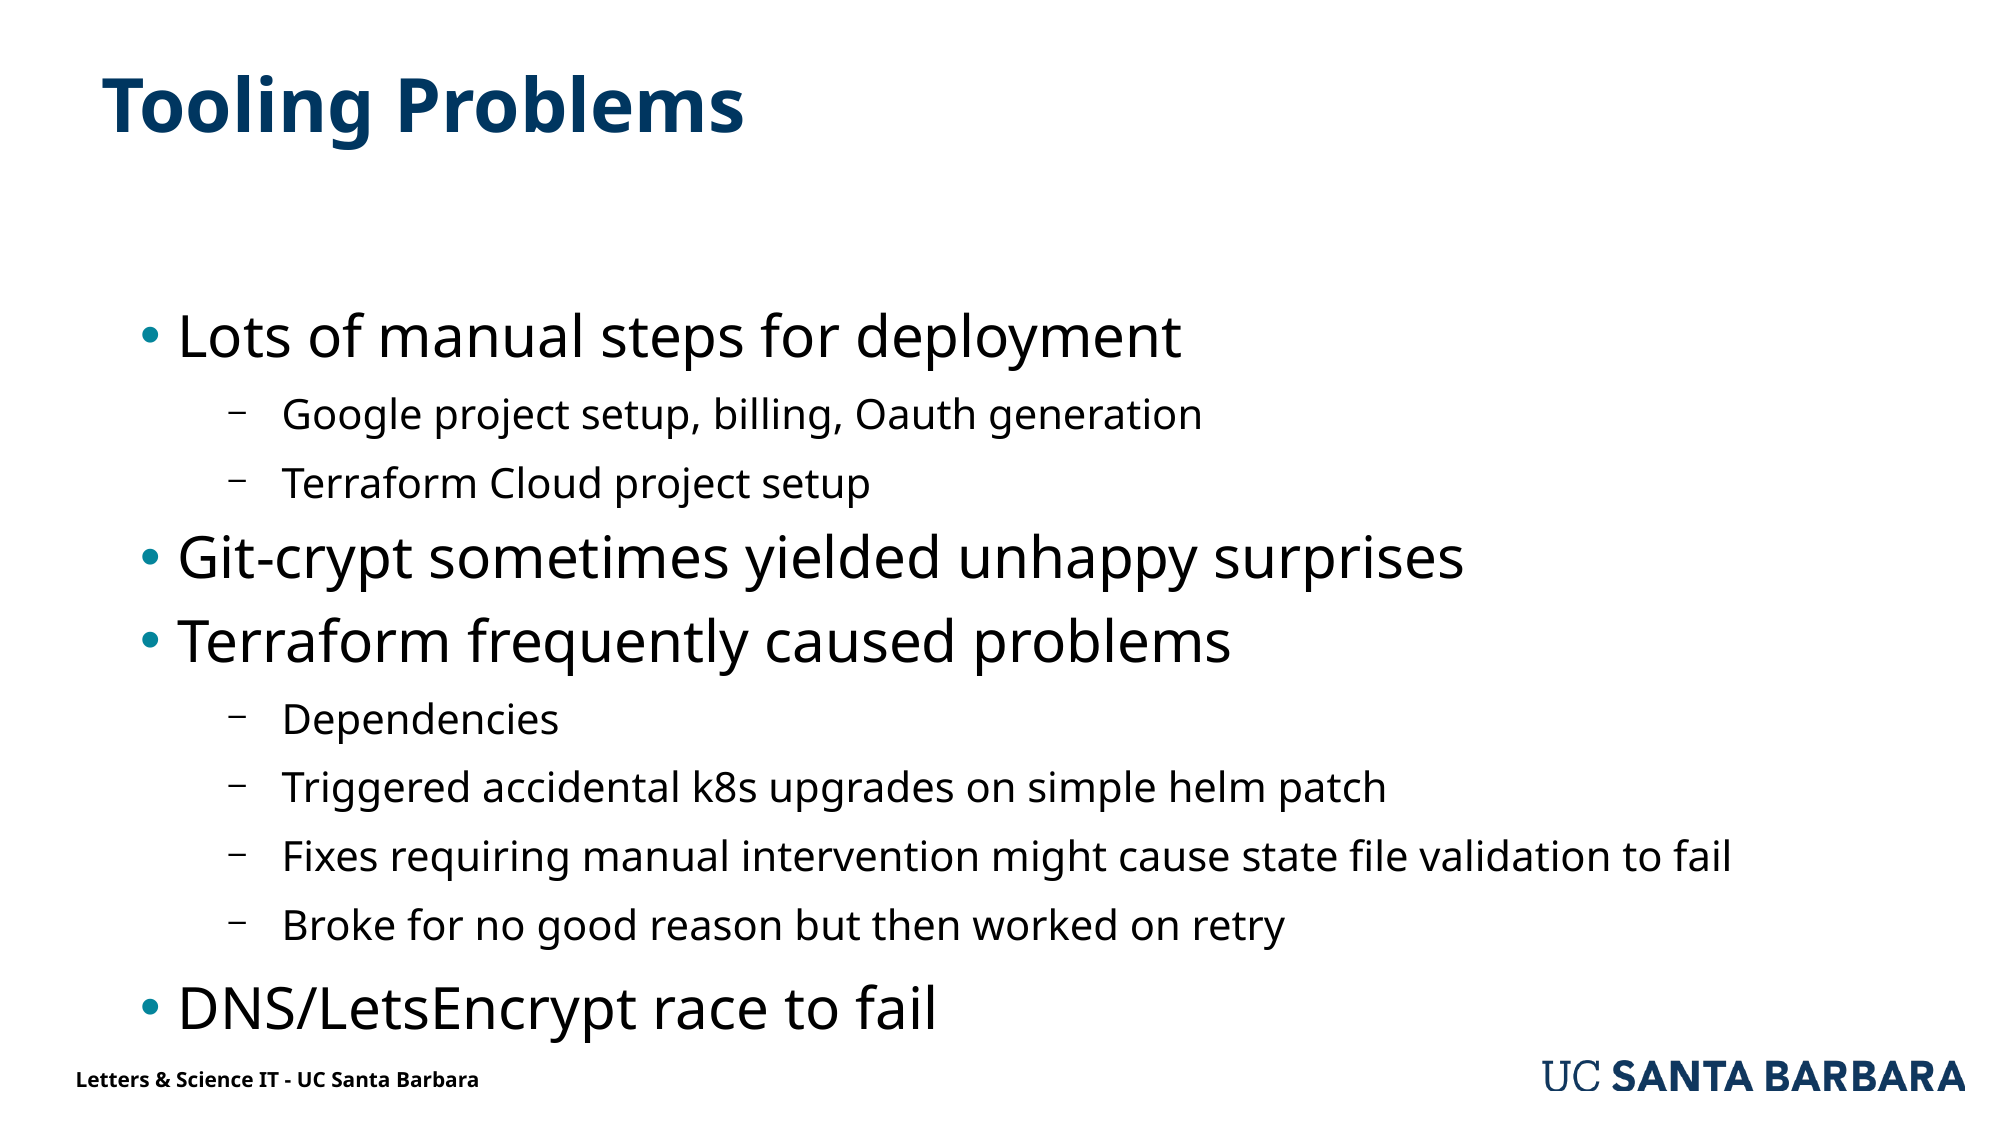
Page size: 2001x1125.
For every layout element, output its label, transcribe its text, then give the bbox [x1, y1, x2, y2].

list Lots of manual steps for deployment Google project setup, billing, Oauth generation Terraform Cloud project setup Git-crypt sometimes yielded unhappy surprises Terraform frequently caused problems Dependencies Triggered accidental k8s upgrades on simple helm patch Fixes requiring manual intervention might cause state file validation to fail Broke for no good reason but then worked on retry DNS/LetsEncrypt race to fail [125, 299, 1874, 1014]
title Tooling Problems [86, 59, 1914, 158]
